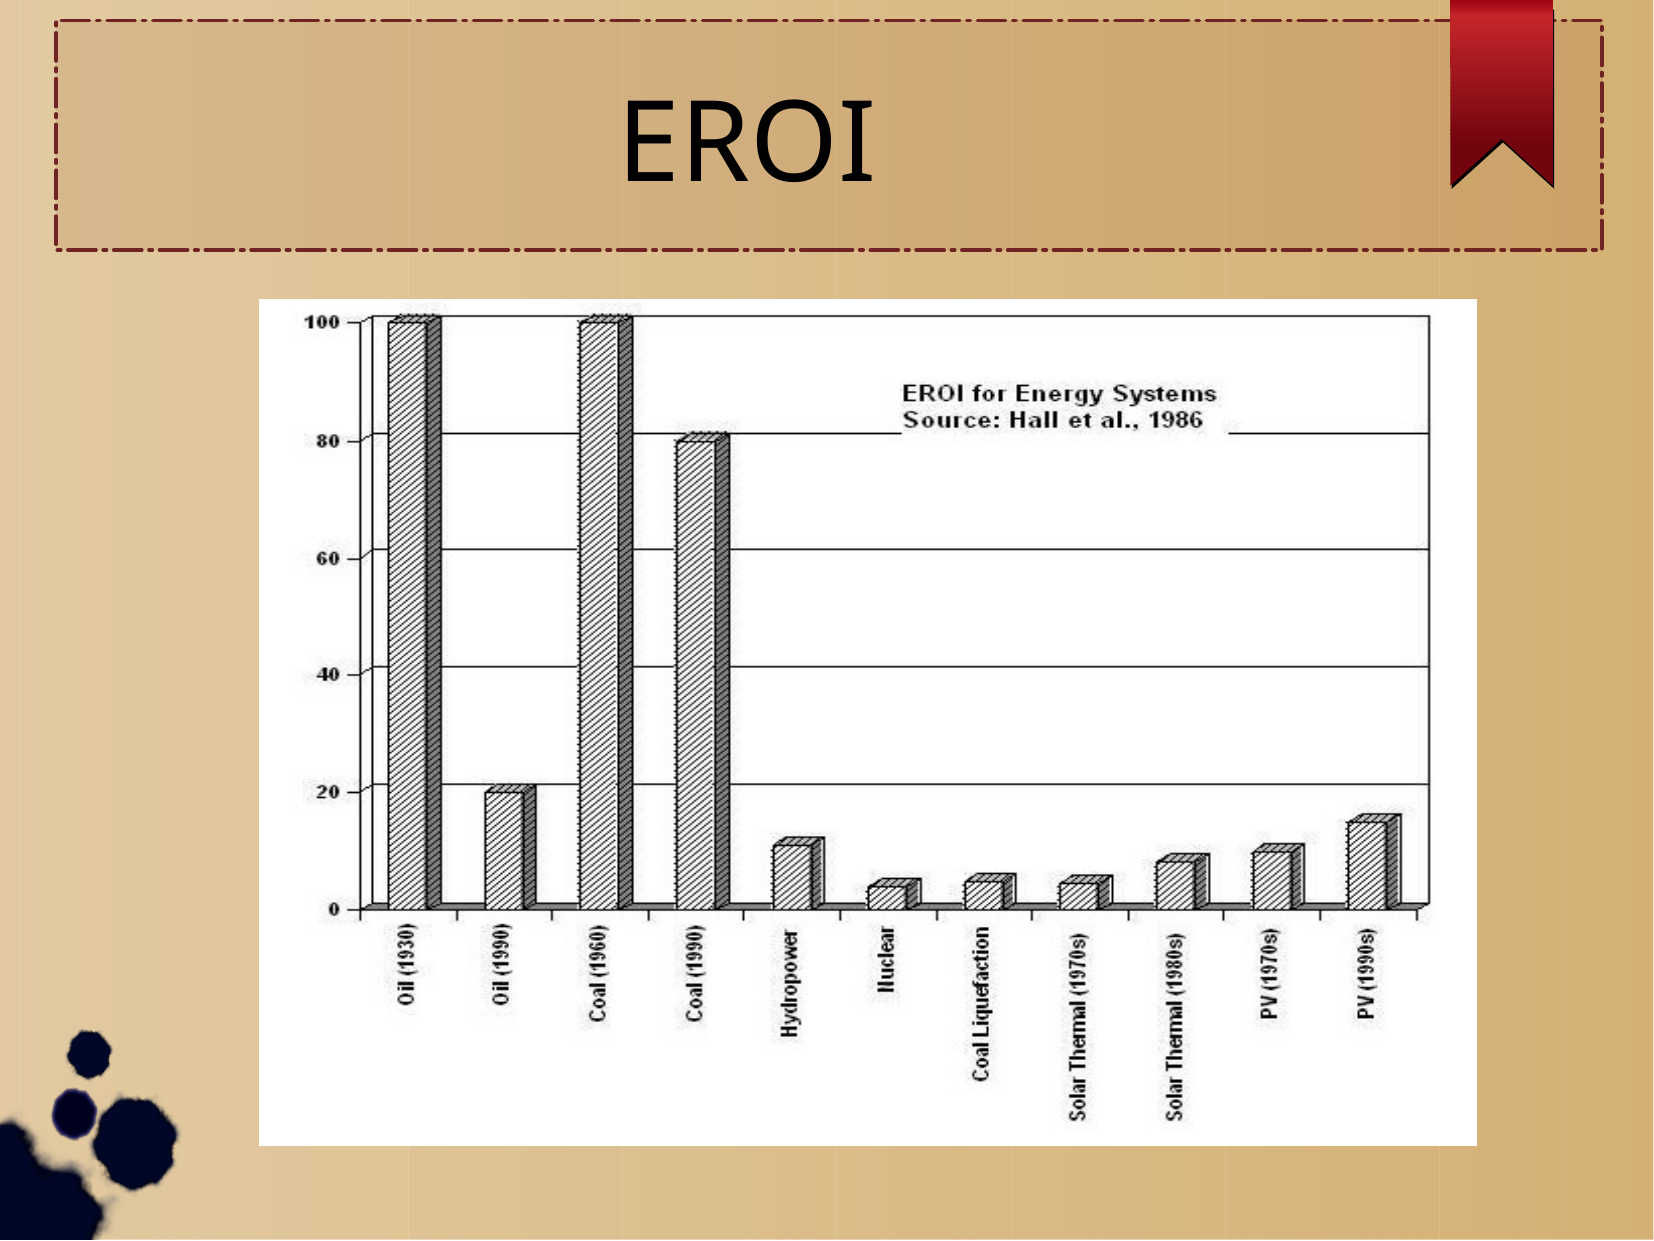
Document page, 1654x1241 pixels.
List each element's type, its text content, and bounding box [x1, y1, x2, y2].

picture [259, 299, 1477, 359]
title EROI [82, 70, 1412, 206]
subtitle [125, 359, 1538, 1163]
